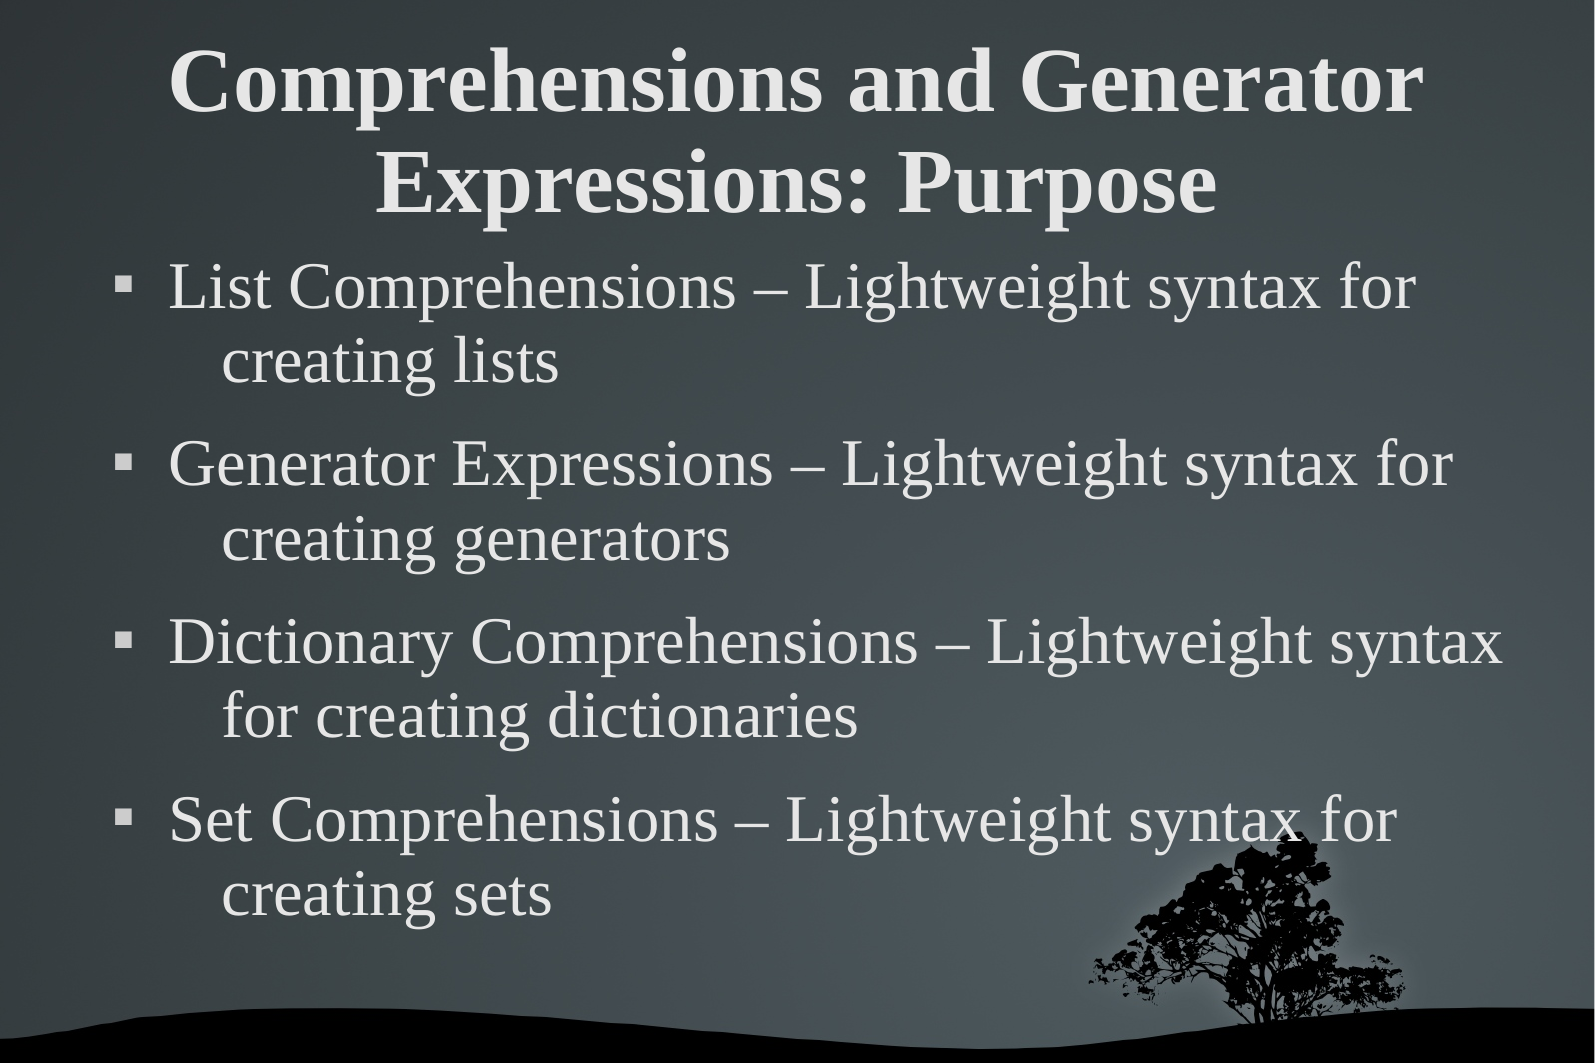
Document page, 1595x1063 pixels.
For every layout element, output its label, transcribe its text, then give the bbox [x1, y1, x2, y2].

picture [0, 0, 1595, 1063]
title Comprehensions and Generator Expressions: Purpose [79, 11, 1515, 248]
list List Comprehensions – Lightweight syntax for creating lists Generator Expressions – Lightweight syntax for creating generators Dictionary Comprehensions – Lightweight syntax for creating dictionaries Set Comprehensions – Lightweight syntax for creating sets [79, 248, 1515, 984]
